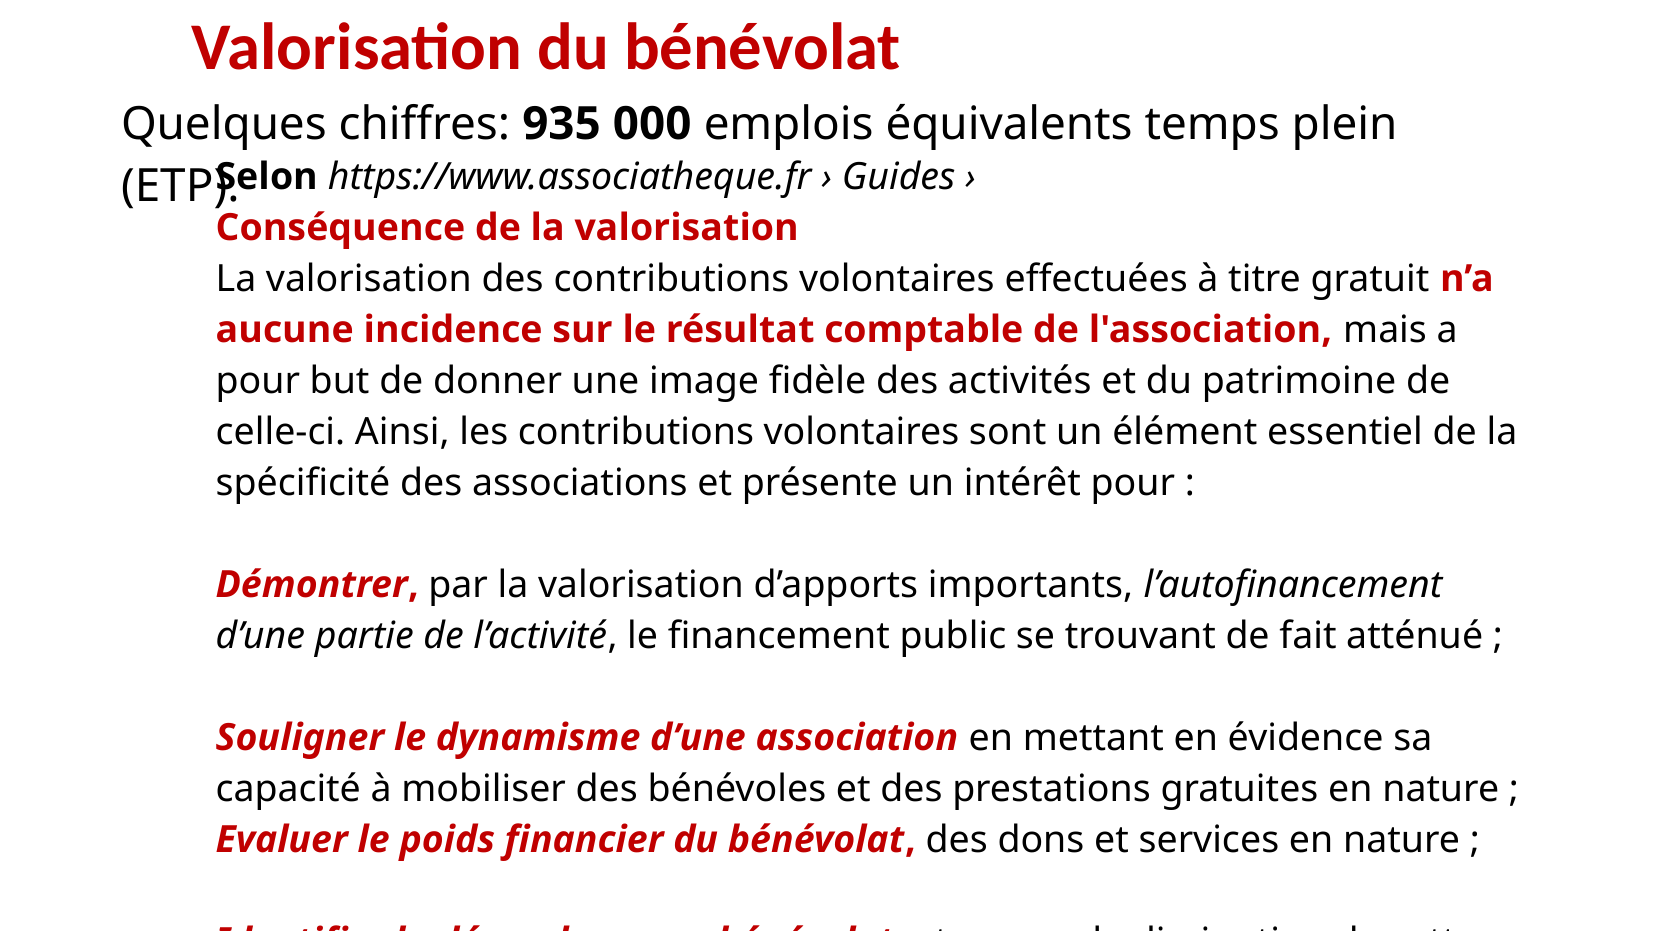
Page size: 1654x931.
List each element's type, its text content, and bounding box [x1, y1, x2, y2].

text_box Quelques chiffres: 935 000 emplois équivalents temps plein (ETP). [106, 82, 1503, 153]
text_box Valorisation du bénévolat [177, 11, 1201, 82]
text_box Selon https://www.associatheque.fr › Guides › Conséquence de la valorisation La valorisation des contributions volontaires effectuées à titre gratuit n’a aucune incidence sur le résultat comptable de l'association, mais a pour but de donner une image fidèle des activités et du patrimoine de celle-ci. Ainsi, les contributions volontaires sont un élément essentiel de la spécificité des associations et présente un intérêt pour : Démontrer, par la valorisation d’apports importants, l’autofinancement d’une partie de l’activité, le financement public se trouvant de fait atténué ; Souligner le dynamisme d’une association en mettant en évidence sa capacité à mobiliser des bénévoles et des prestations gratuites en nature ; Evaluer le poids financier du bénévolat, des dons et services en nature ; Identifier la dépendance au bénévolat, et en cas de diminution de cette aide, évaluer le besoin de financement supplémentaire [200, 141, 1536, 926]
